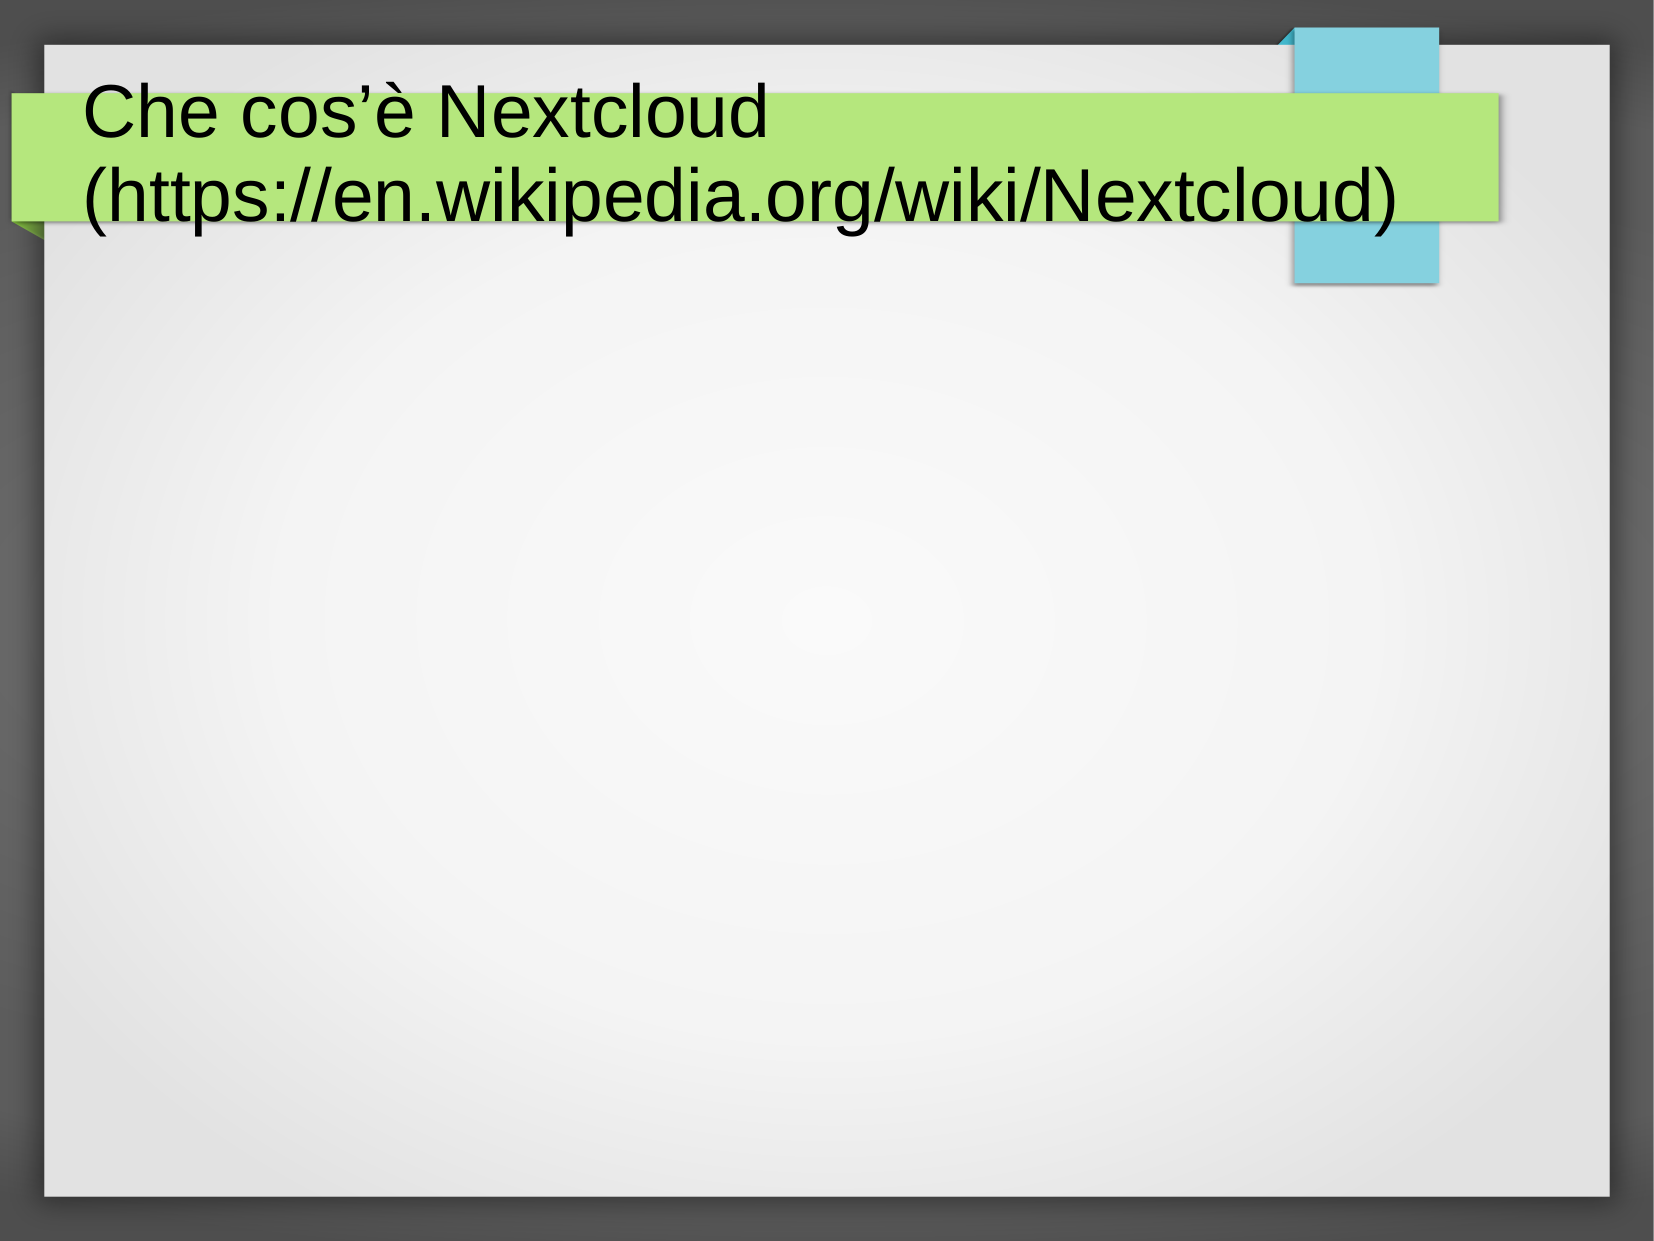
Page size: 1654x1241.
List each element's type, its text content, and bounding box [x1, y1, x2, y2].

title Che cos’è Nextcloud (https://en.wikipedia.org/wiki/Nextcloud) [82, 28, 1524, 279]
picture [0, 0, 1654, 1241]
